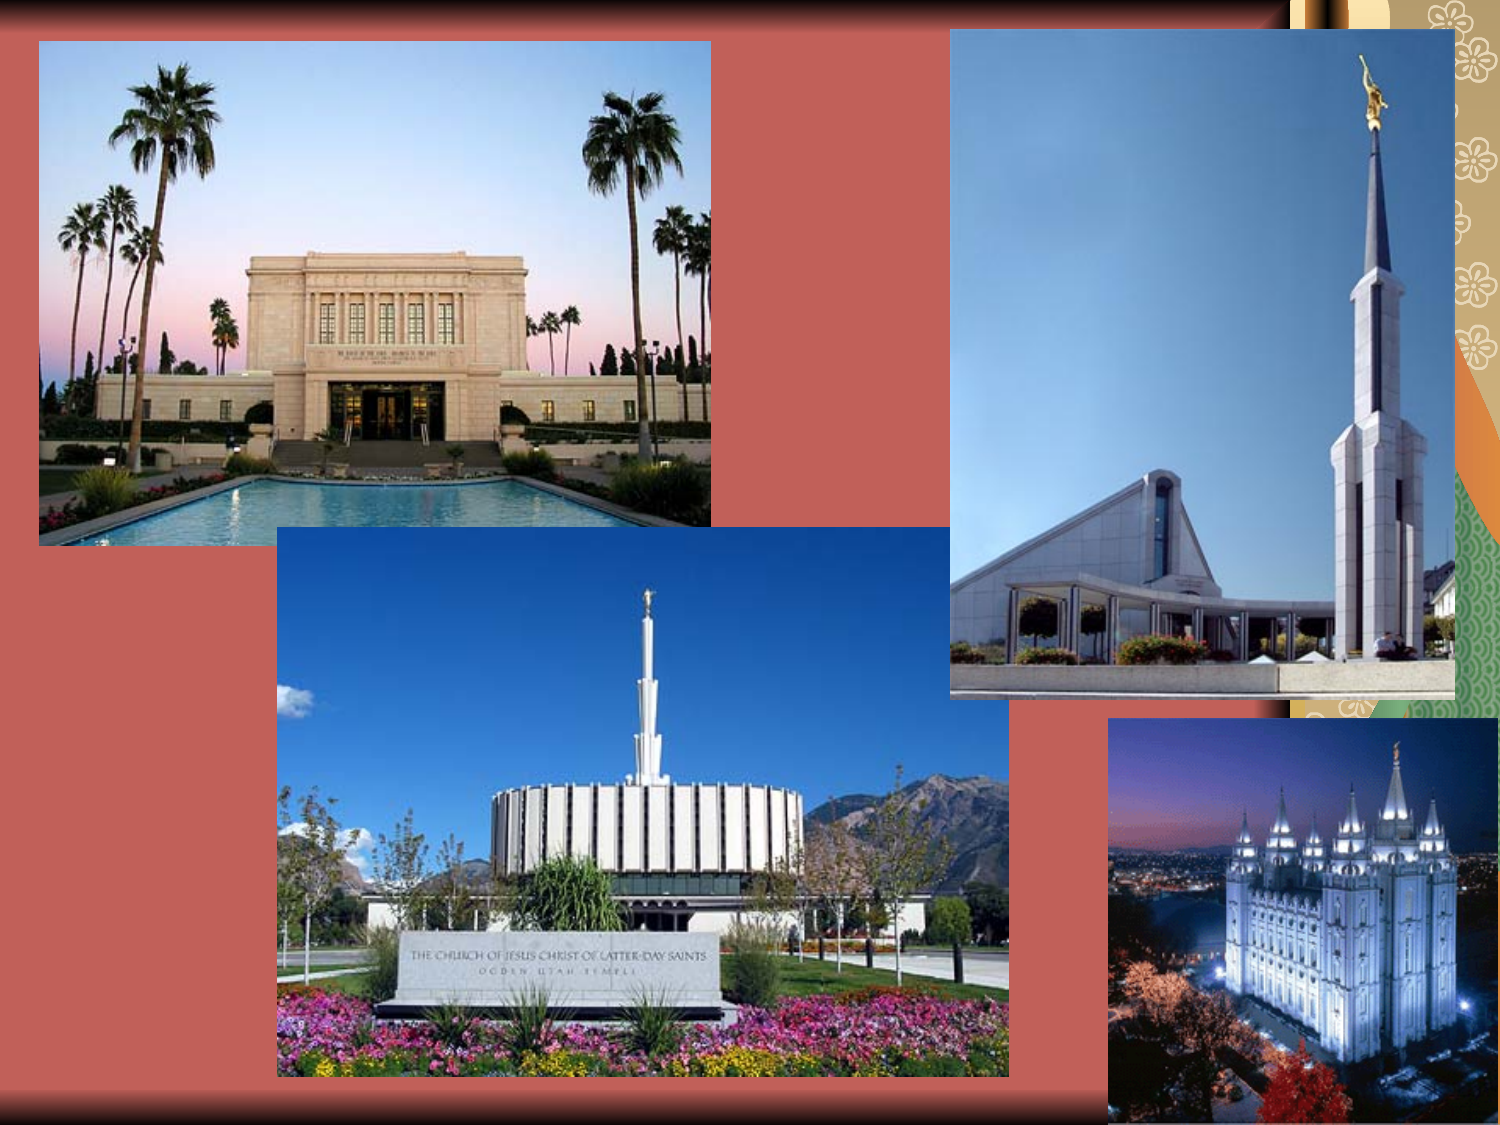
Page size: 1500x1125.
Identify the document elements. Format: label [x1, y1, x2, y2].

chart [1009, 31, 1456, 1077]
picture [1108, 470, 1500, 1125]
picture [39, 29, 1455, 1078]
